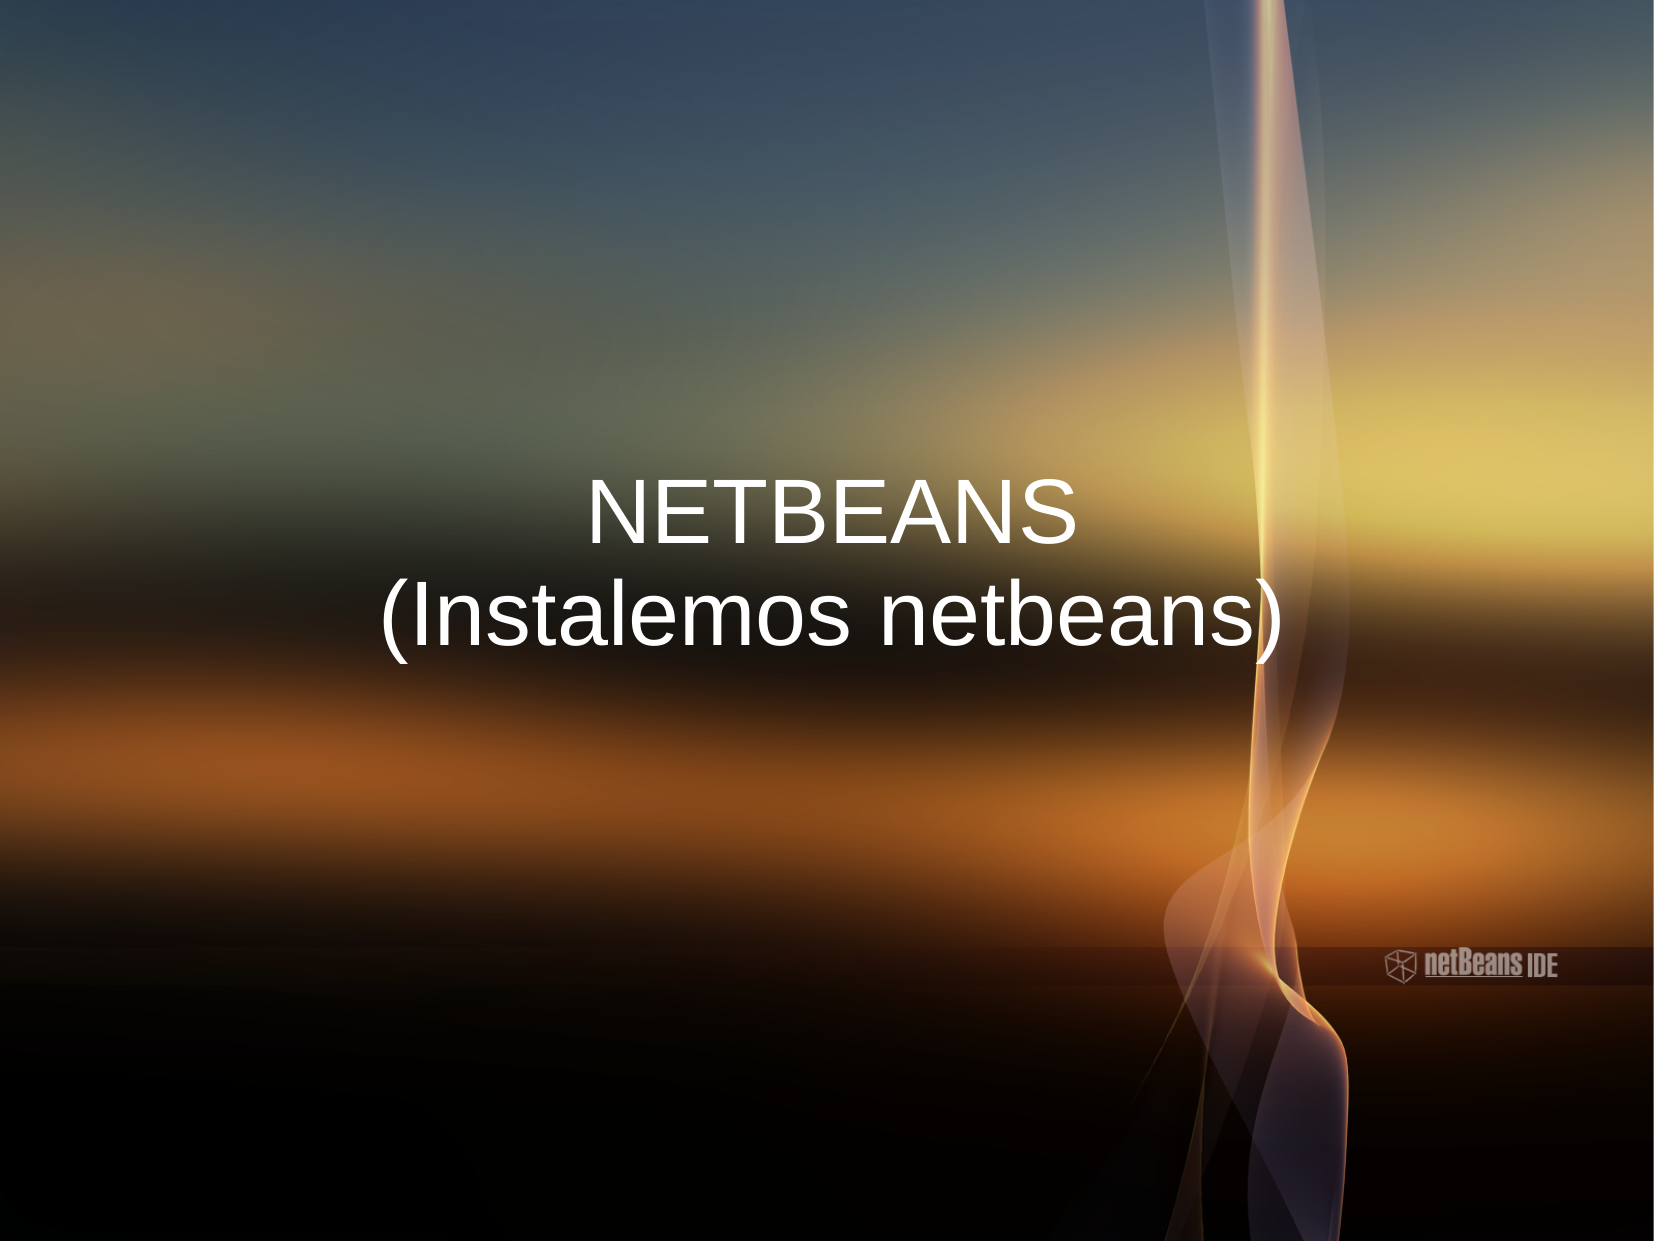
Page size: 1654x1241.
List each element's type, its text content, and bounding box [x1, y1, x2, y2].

picture [0, 0, 1654, 1241]
title NETBEANS (Instalemos netbeans) [88, 460, 1577, 768]
